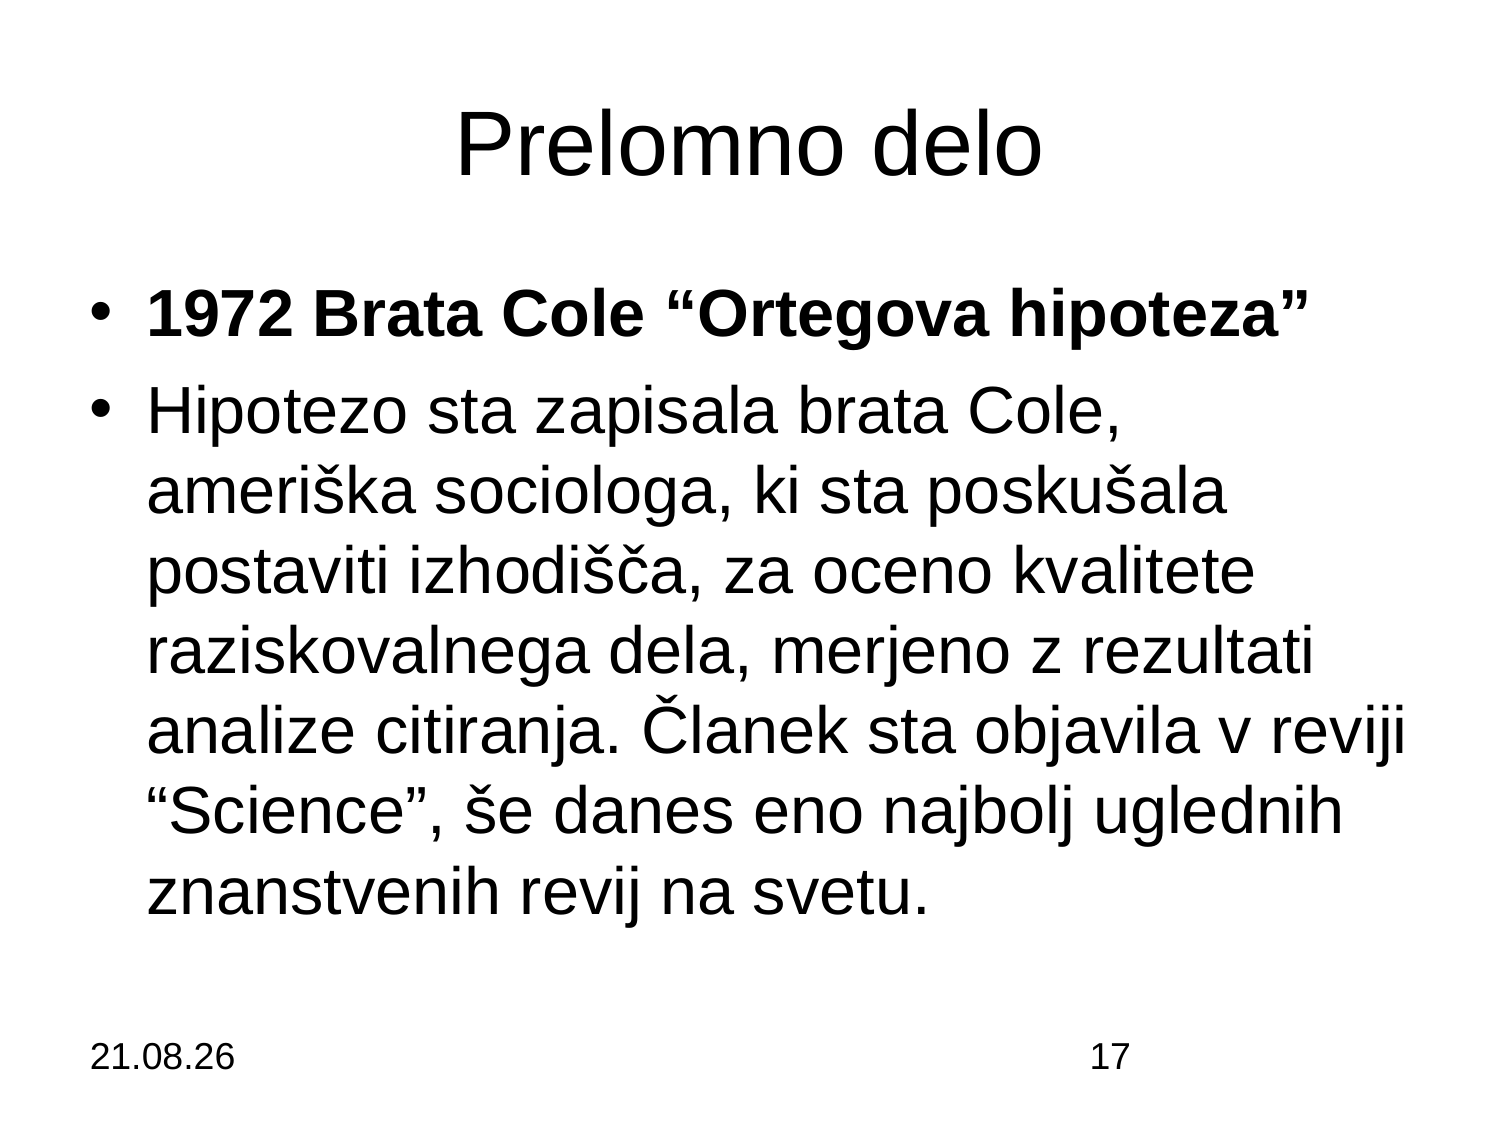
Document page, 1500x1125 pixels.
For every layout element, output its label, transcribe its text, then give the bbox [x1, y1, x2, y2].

title Prelomno delo [75, 45, 1426, 233]
list 1972 Brata Cole “Ortegova hipoteza” Hipotezo sta zapisala brata Cole, ameriška sociologa, ki sta poskušala postaviti izhodišča, za oceno kvalitete raziskovalnega dela, merjeno z rezultati analize citiranja. Članek sta objavila v reviji “Science”, še danes eno najbolj uglednih znanstvenih revij na svetu. [75, 262, 1426, 1031]
